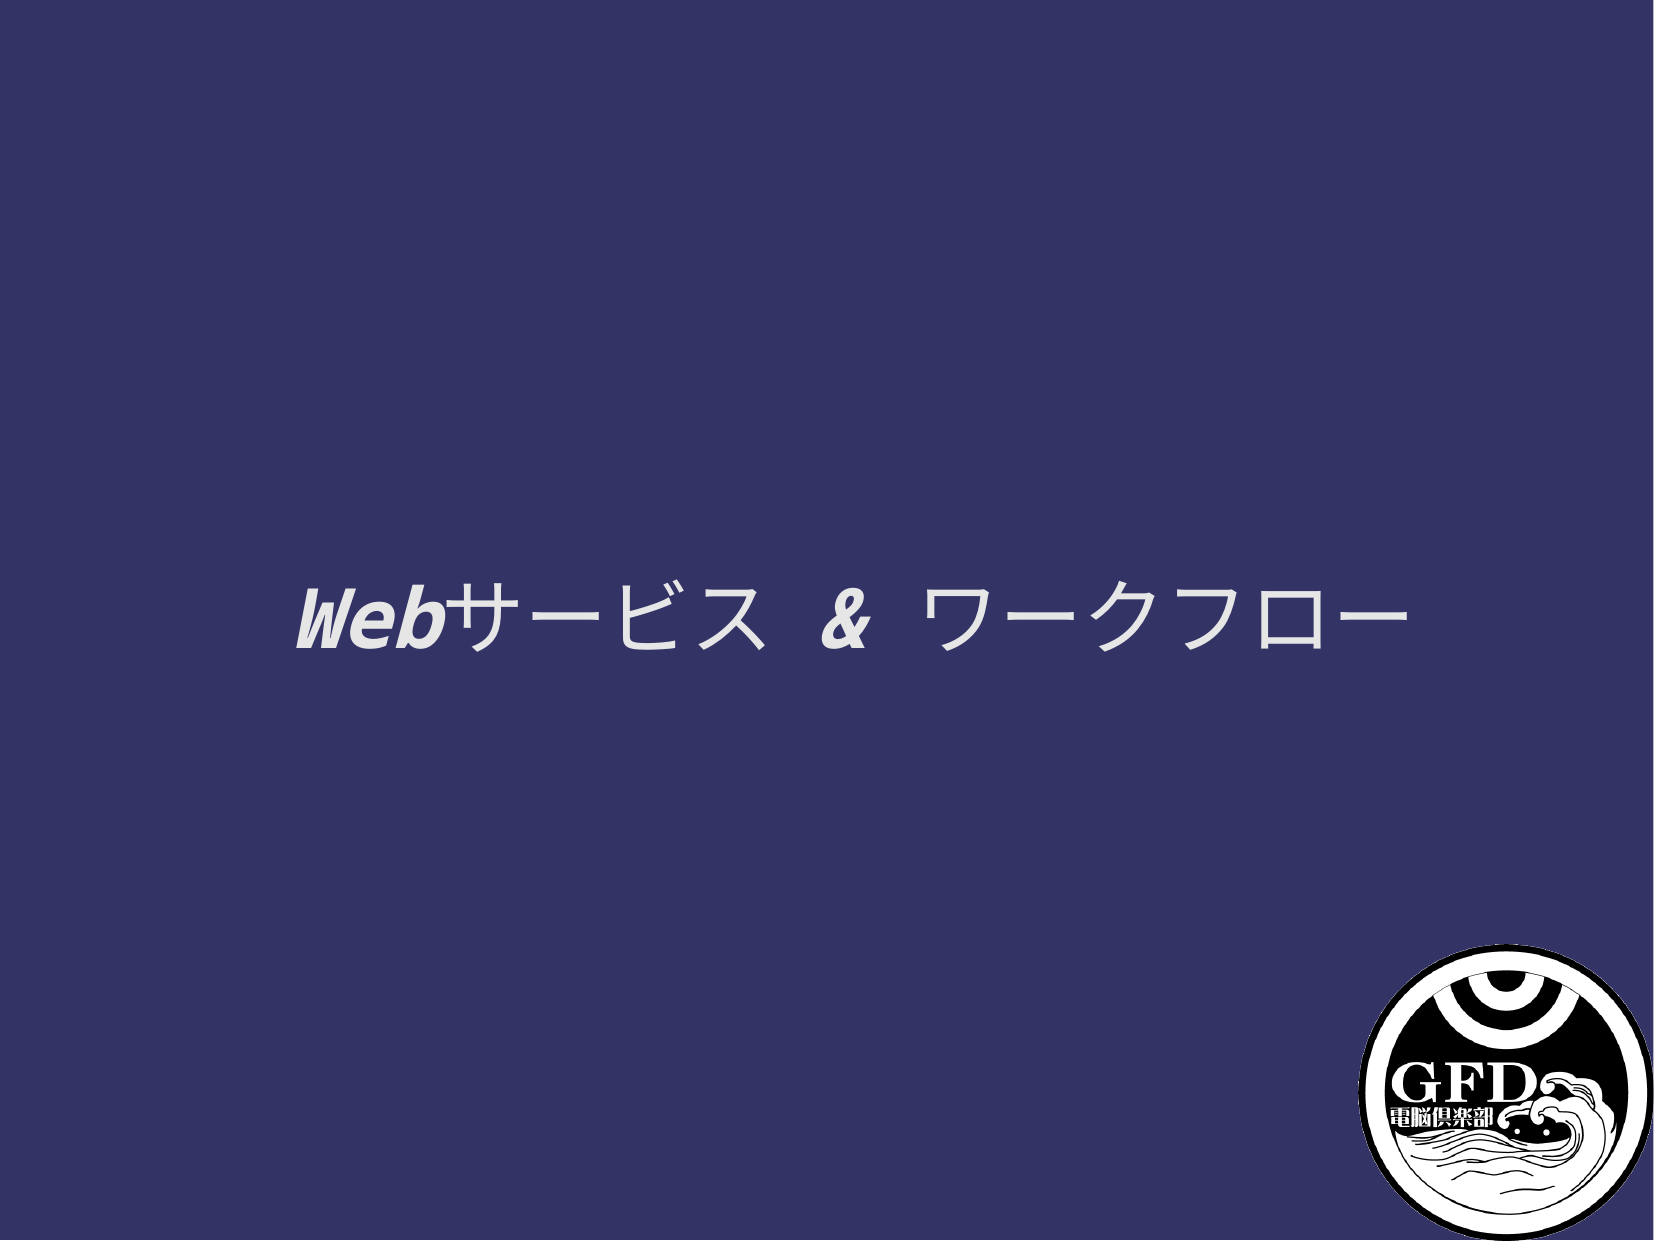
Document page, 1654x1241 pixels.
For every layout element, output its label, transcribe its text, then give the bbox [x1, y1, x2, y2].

title Webサービス & ワークフロー [147, 516, 1560, 709]
picture [1358, 944, 1654, 1241]
